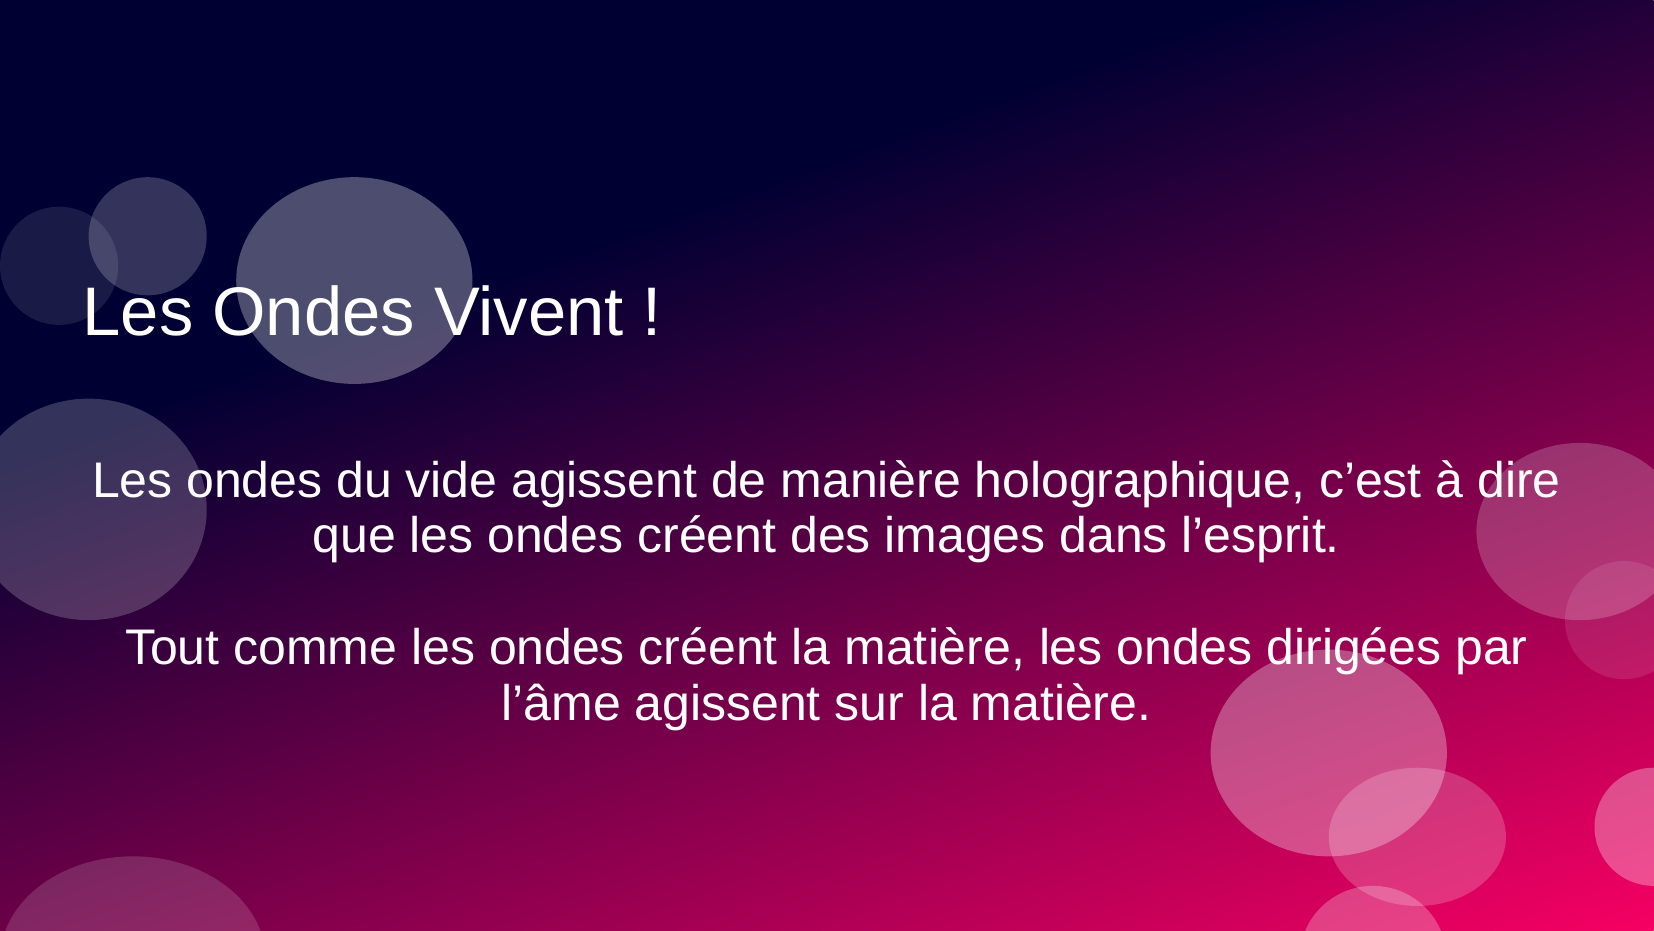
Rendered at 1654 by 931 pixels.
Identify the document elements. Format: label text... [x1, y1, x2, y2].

subtitle Les ondes du vide agissent de manière holographique, c’est à dire que les ondes créent des images dans l’esprit. Tout comme les ondes créent la matière, les ondes dirigées par l’âme agissent sur la matière. [82, 425, 1571, 758]
title Les Ondes Vivent ! [82, 234, 1571, 390]
